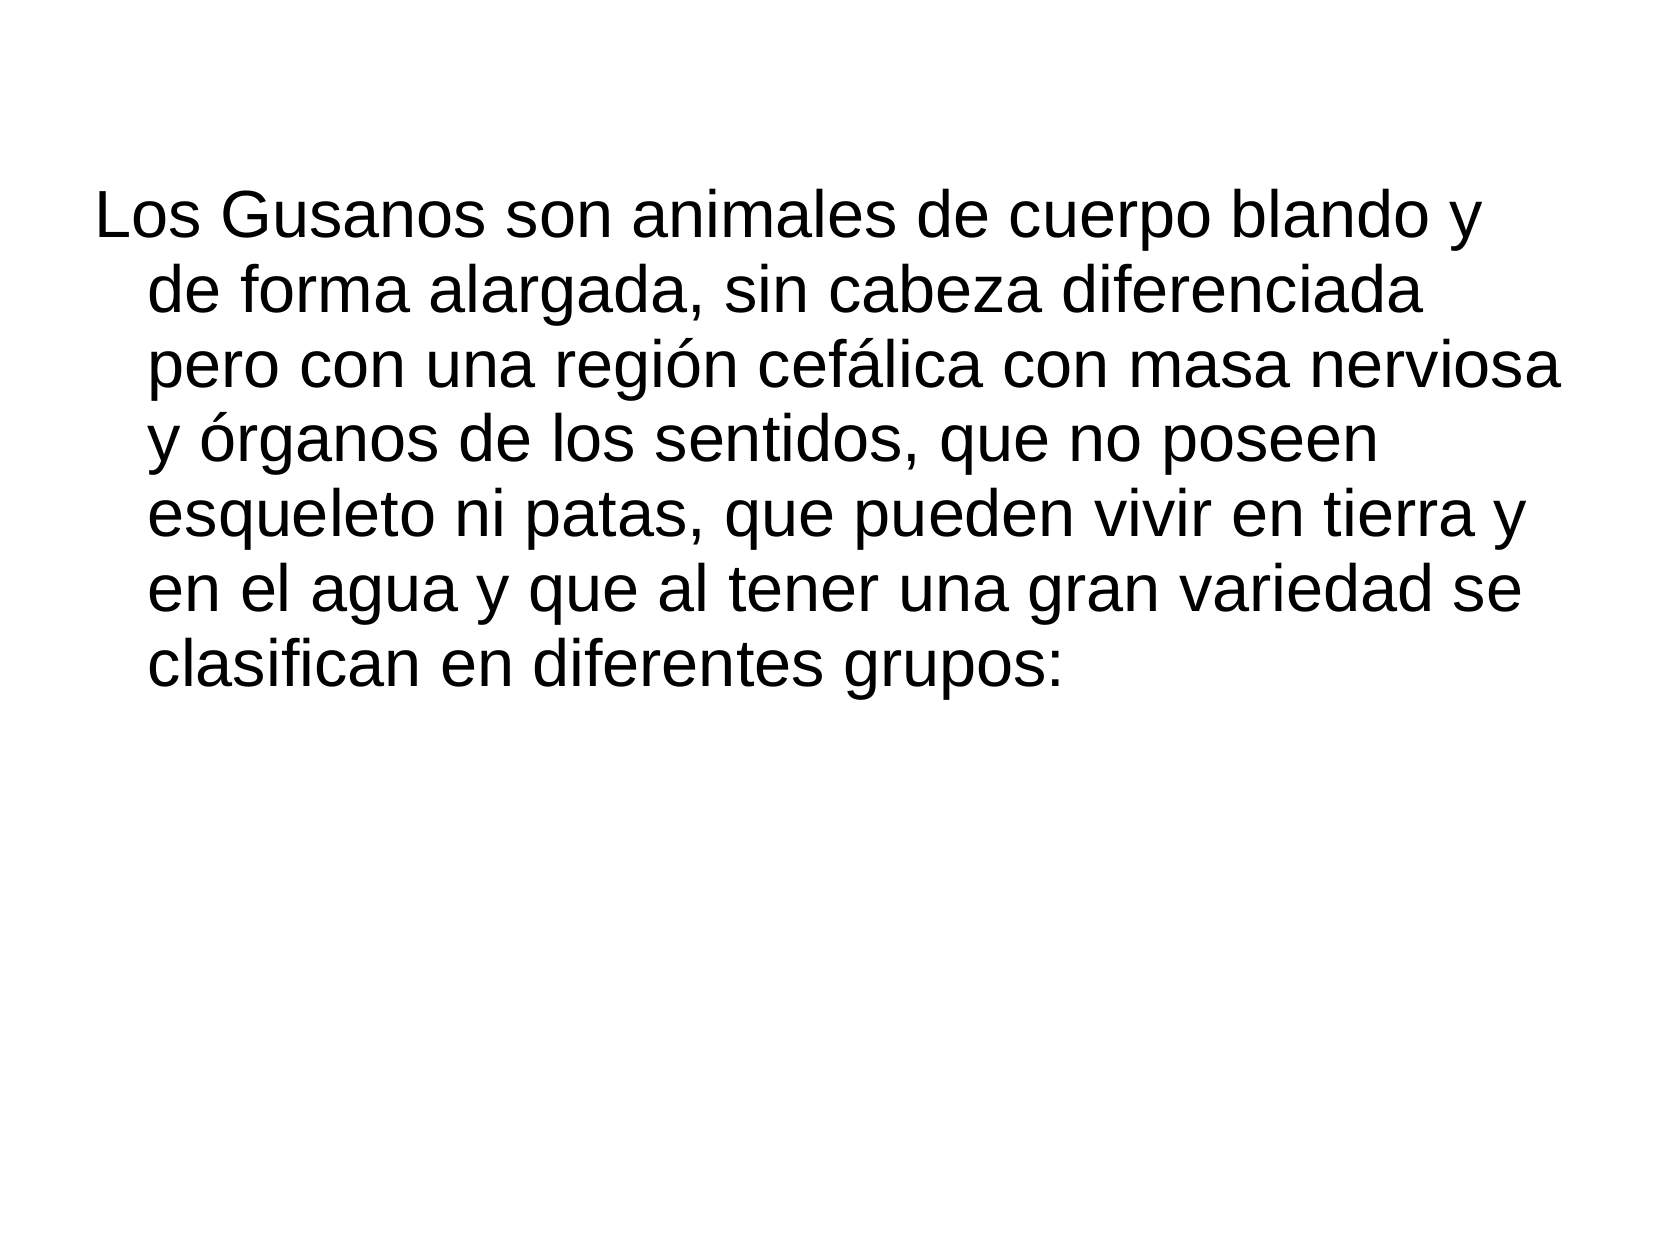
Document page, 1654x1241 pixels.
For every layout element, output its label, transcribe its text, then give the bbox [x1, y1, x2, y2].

list Los Gusanos son animales de cuerpo blando y de forma alargada, sin cabeza diferenciada pero con una región cefálica con masa nerviosa y órganos de los sentidos, que no poseen esqueleto ni patas, que pueden vivir en tierra y en el agua y que al tener una gran variedad se clasifican en diferentes grupos: [76, 177, 1565, 981]
